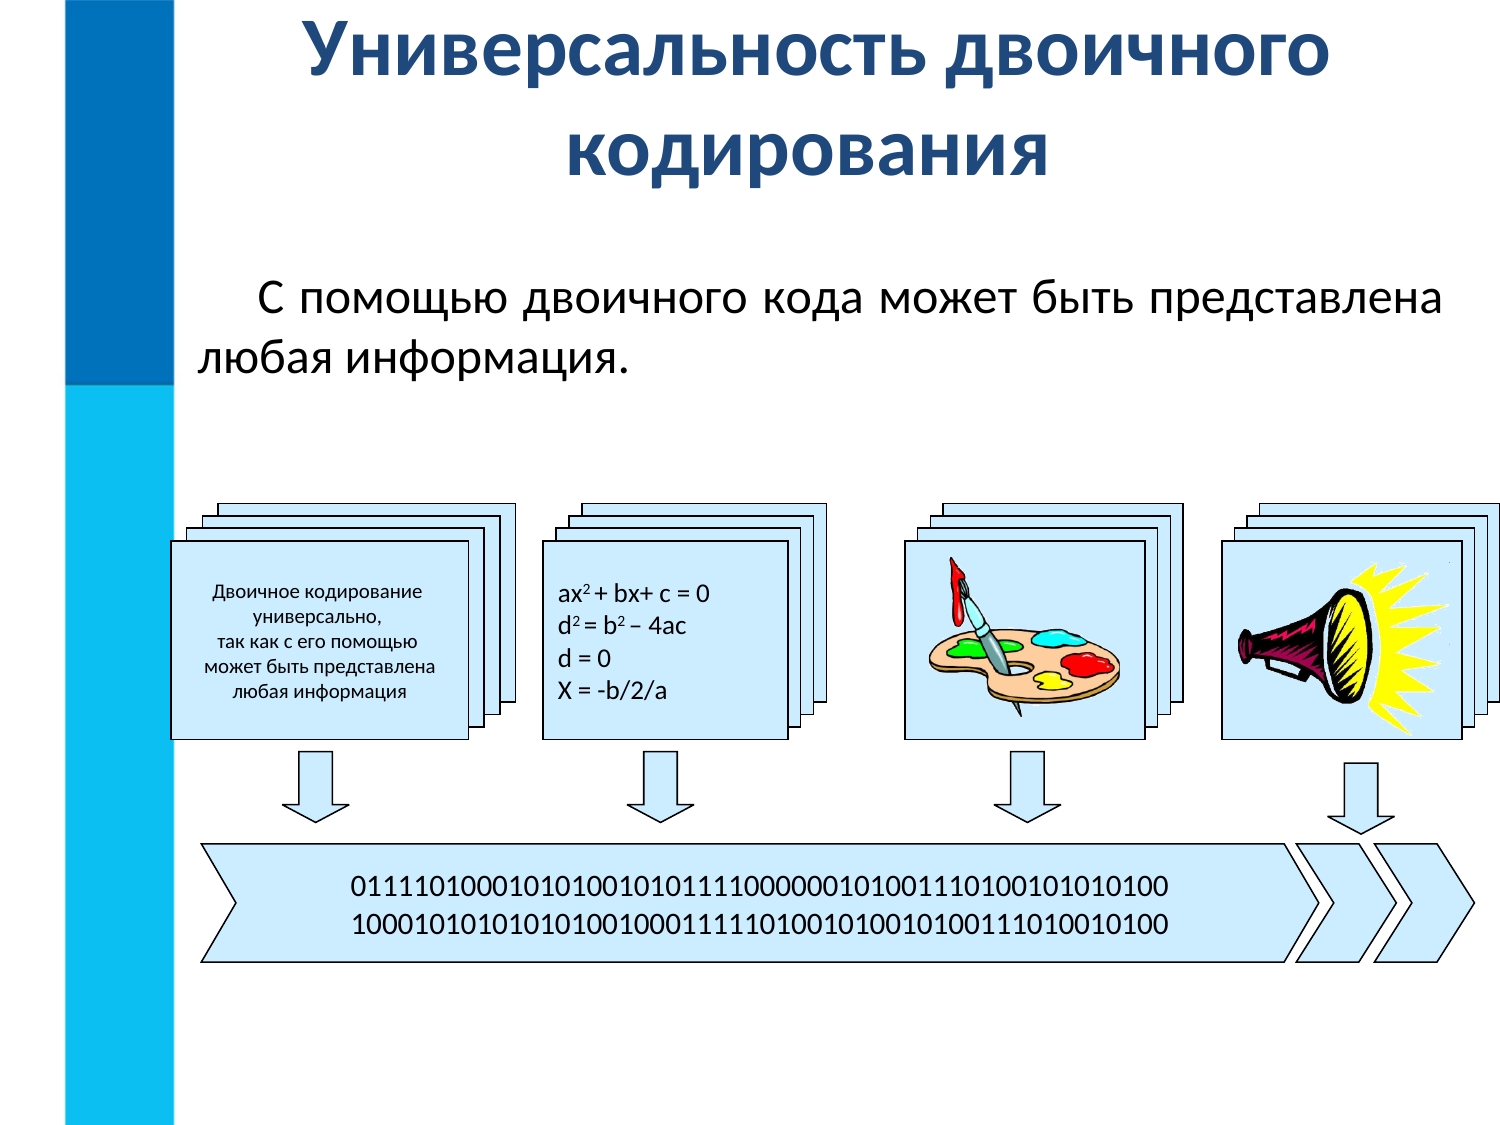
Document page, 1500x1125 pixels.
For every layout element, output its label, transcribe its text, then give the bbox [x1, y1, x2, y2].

text_box [186, 503, 516, 727]
picture [1238, 562, 1450, 736]
text_box 0111101000101010010101111000000101001110100101010100 1000101010101010010001111101001010010100111010010100 [201, 843, 1319, 963]
text_box [1327, 763, 1395, 835]
text_box [627, 751, 695, 823]
text_box С помощью двоичного кода может быть представлена любая информация. [183, 255, 1459, 391]
picture [0, 0, 1500, 1125]
text_box Универсальность двоичного кодирования [171, 0, 1465, 185]
text_box [993, 751, 1061, 823]
text_box [905, 503, 1183, 740]
text_box [1296, 843, 1397, 963]
text_box [1221, 503, 1500, 740]
text_box Двоичное кодирование универсально, так как с его помощью может быть представлена любая информация [171, 540, 469, 740]
text_box [555, 503, 827, 727]
text_box [1374, 843, 1475, 963]
text_box [282, 751, 350, 823]
text_box ax2 + bx+ c = 0 d2 = b2 – 4ac d = 0 X = -b/2/a [543, 540, 788, 740]
